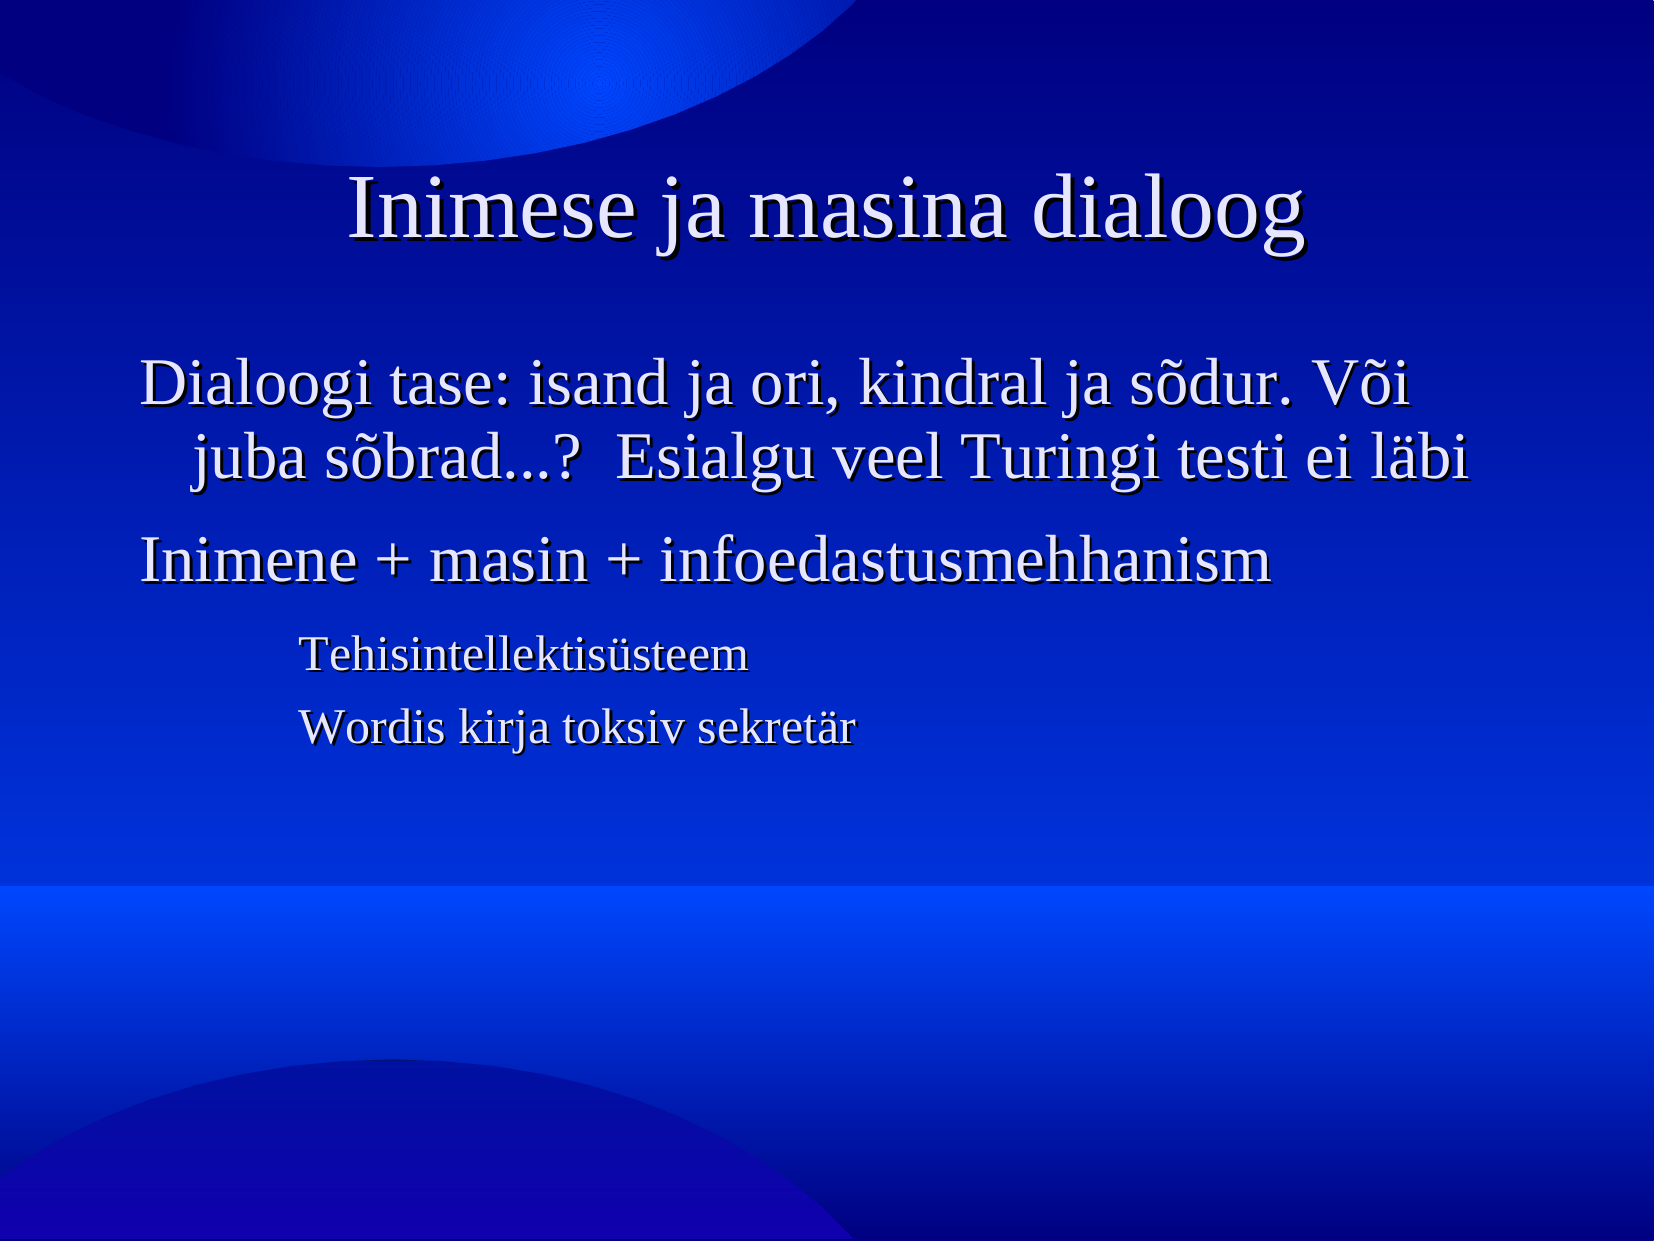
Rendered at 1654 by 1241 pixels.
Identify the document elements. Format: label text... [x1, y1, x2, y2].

list Dialoogi tase: isand ja ori, kindral ja sõdur. Või juba sõbrad...? Esialgu veel Turingi testi ei läbi Inimene + masin + infoedastusmehhanism Tehisintellektisüsteem Wordis kirja toksiv sekretär [121, 344, 1534, 1127]
title Inimese ja masina dialoog [121, 102, 1534, 311]
